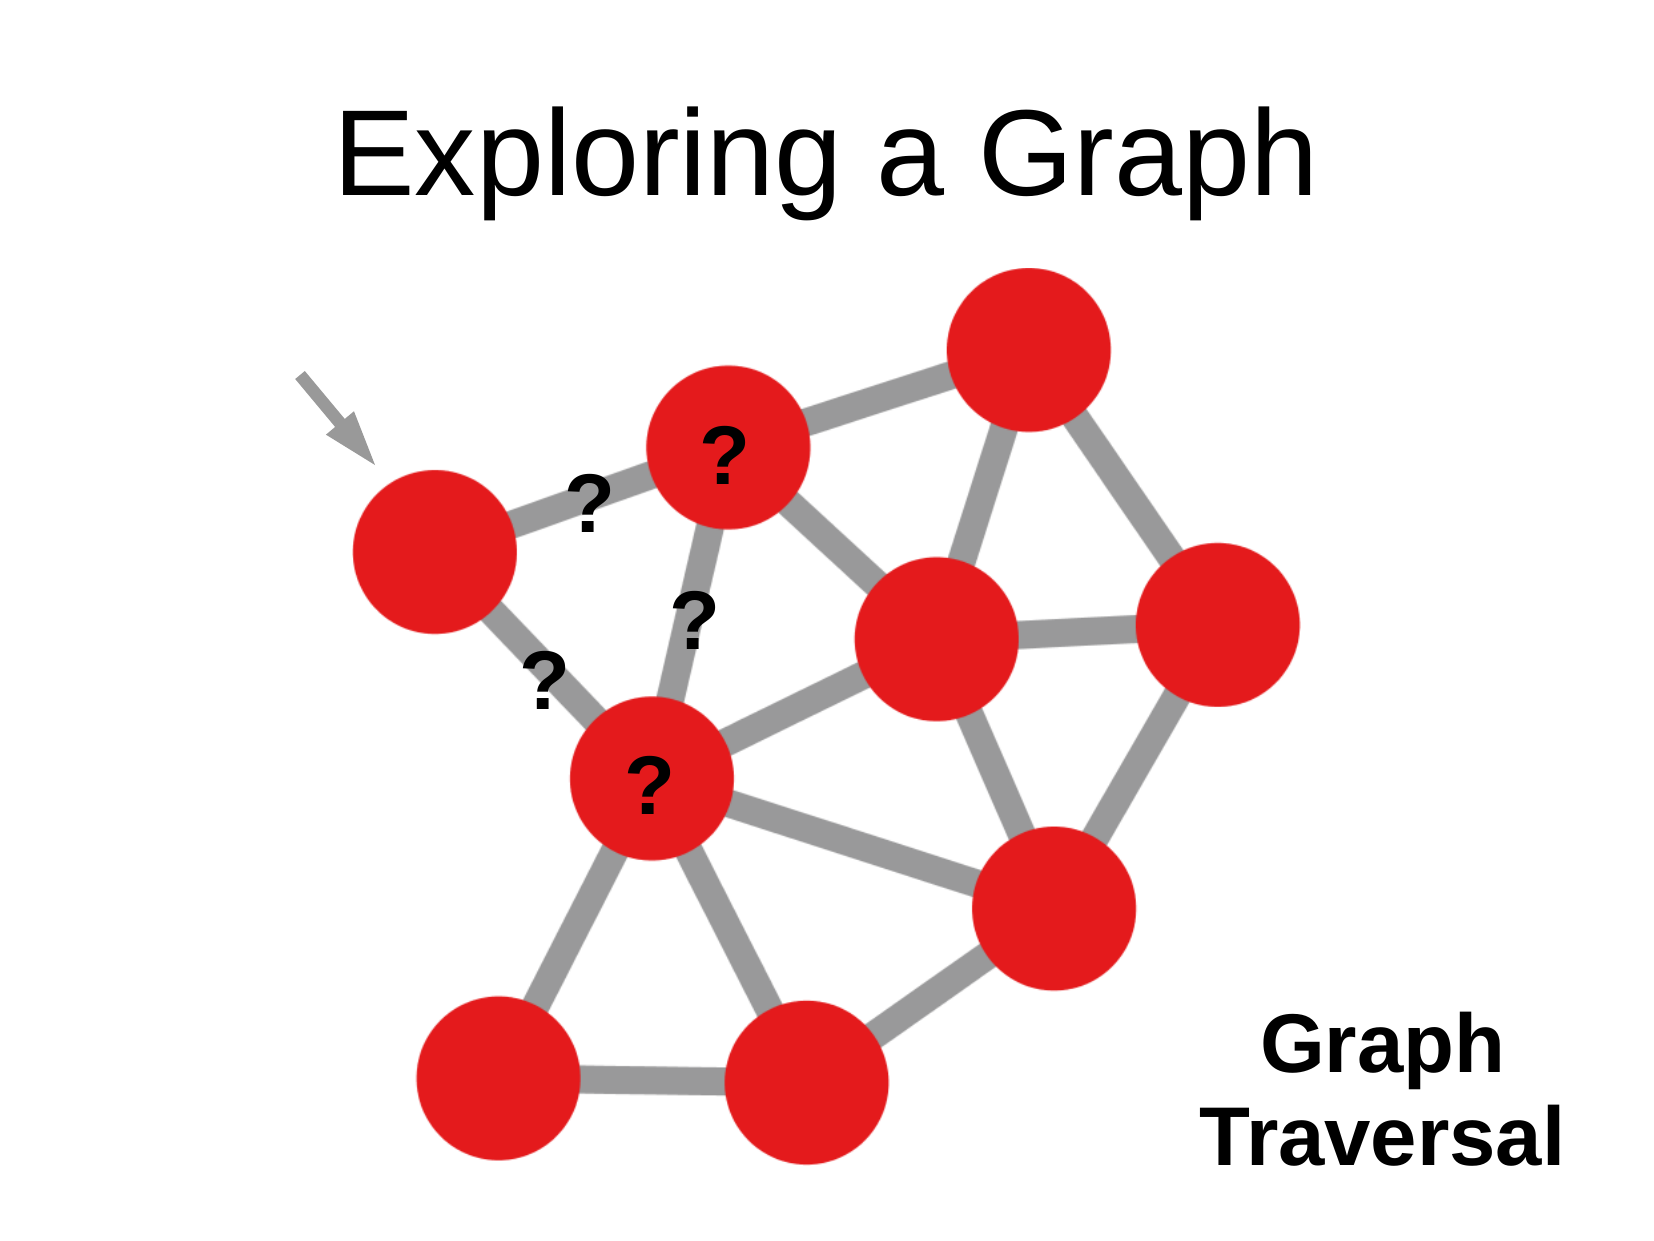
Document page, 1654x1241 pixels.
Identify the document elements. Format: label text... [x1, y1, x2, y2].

text_box ? [504, 627, 586, 721]
text_box ? [654, 567, 736, 661]
text_box ? [549, 450, 631, 543]
picture [352, 268, 1301, 1166]
title Exploring a Graph [82, 49, 1571, 257]
text_box ? [684, 402, 766, 496]
text_box Graph Traversal [1185, 990, 1581, 1161]
text_box ? [609, 732, 691, 826]
